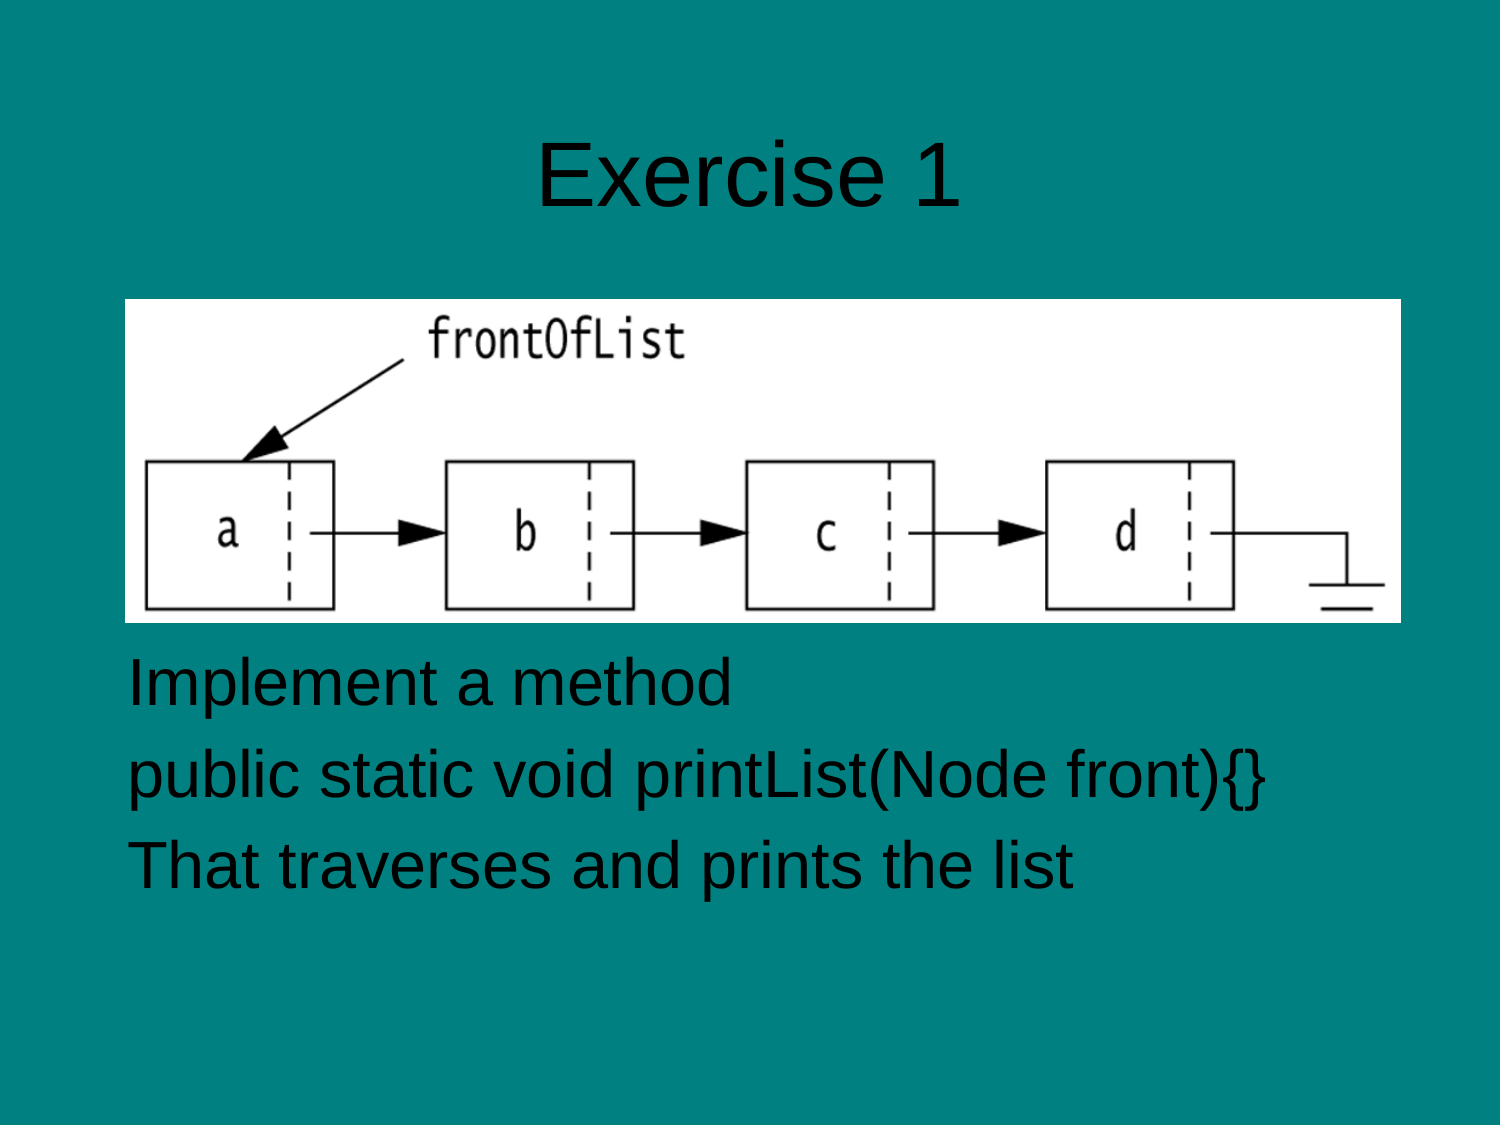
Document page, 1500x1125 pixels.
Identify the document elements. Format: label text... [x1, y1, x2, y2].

title Exercise 1 [112, 99, 1388, 251]
text_box [125, 299, 1401, 623]
list Implement a method public static void printList(Node front){} That traverses and prints the list [112, 637, 1388, 1001]
